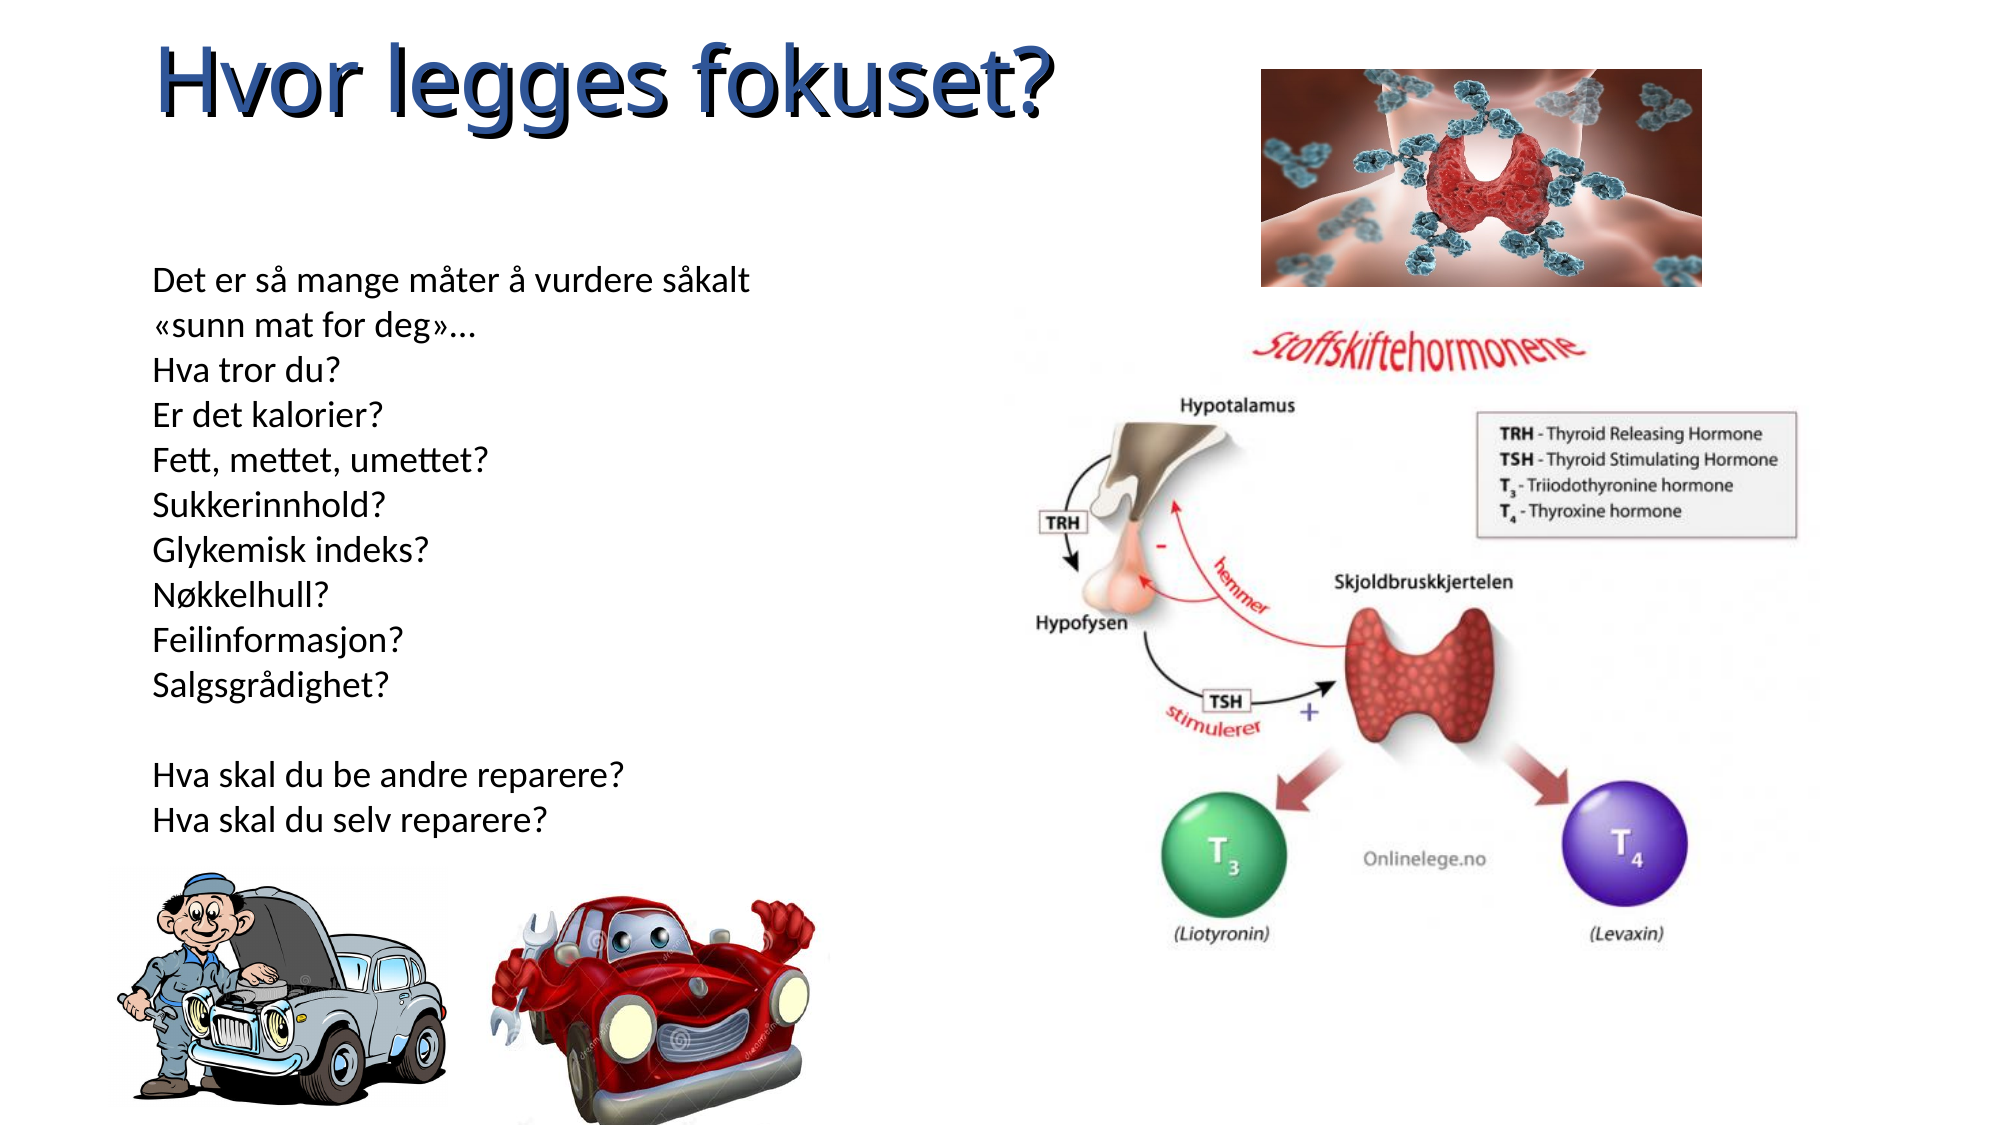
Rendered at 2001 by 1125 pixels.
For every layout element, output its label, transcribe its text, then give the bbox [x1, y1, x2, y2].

picture [474, 885, 831, 1125]
title Hvor legges fokuset? [137, 18, 1863, 148]
picture [108, 866, 448, 1107]
picture [1261, 69, 1702, 288]
text_box Det er så mange måter å vurdere såkalt «sunn mat for deg»… Hva tror du? Er det kalorier? Fett, mettet, umettet? Sukkerinnhold? Glykemisk indeks? Nøkkelhull? Feilinformasjon? Salgsgrådighet? Hva skal du be andre reparere? Hva skal du selv reparere? [137, 247, 890, 847]
picture [1004, 298, 1820, 1012]
